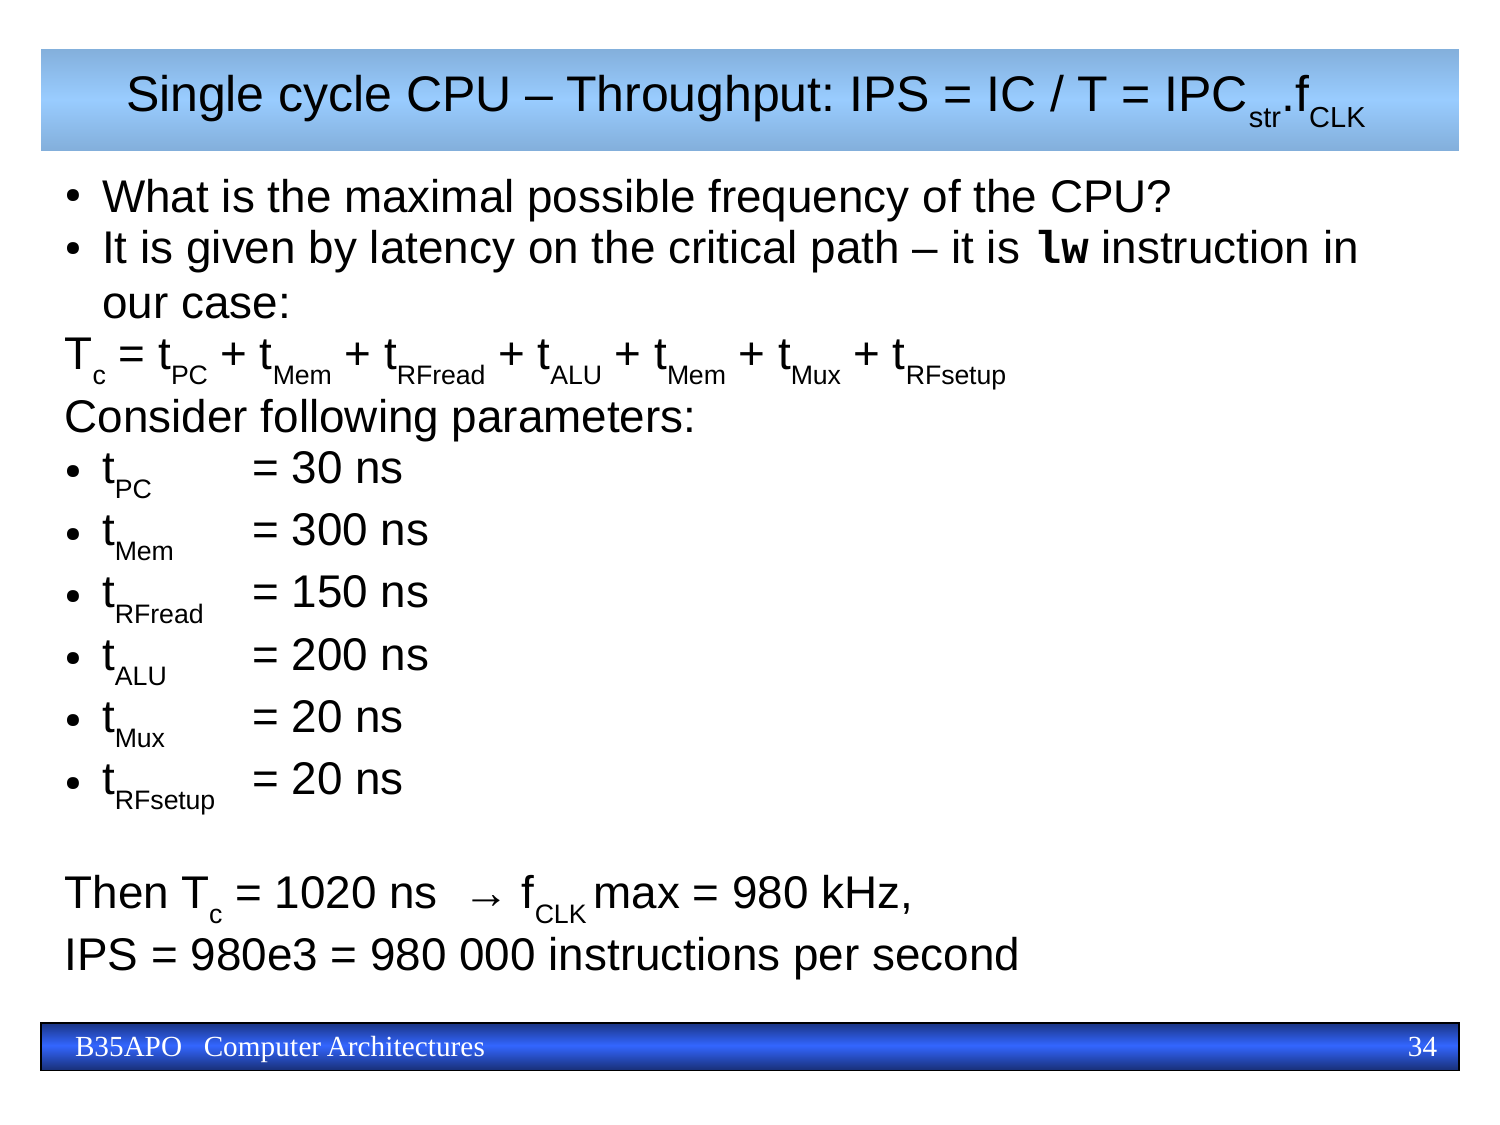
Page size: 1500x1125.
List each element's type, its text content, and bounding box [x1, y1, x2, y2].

text_box What is the maximal possible frequency of the CPU? It is given by latency on the critical path – it is lw instruction in our case: Tc = tPC + tMem + tRFread + tALU + tMem + tMux + tRFsetup Consider following parameters: tPC = 30 ns tMem = 300 ns tRFread = 150 ns tALU = 200 ns tMux = 20 ns tRFsetup = 20 ns Then Tc = 1020 ns → fCLK max = 980 kHz, IPS = 980e3 = 980 000 instructions per second [49, 163, 1450, 988]
title Single cycle CPU – Throughput: IPS = IC / T = IPCstr.fCLK [41, 49, 1459, 151]
